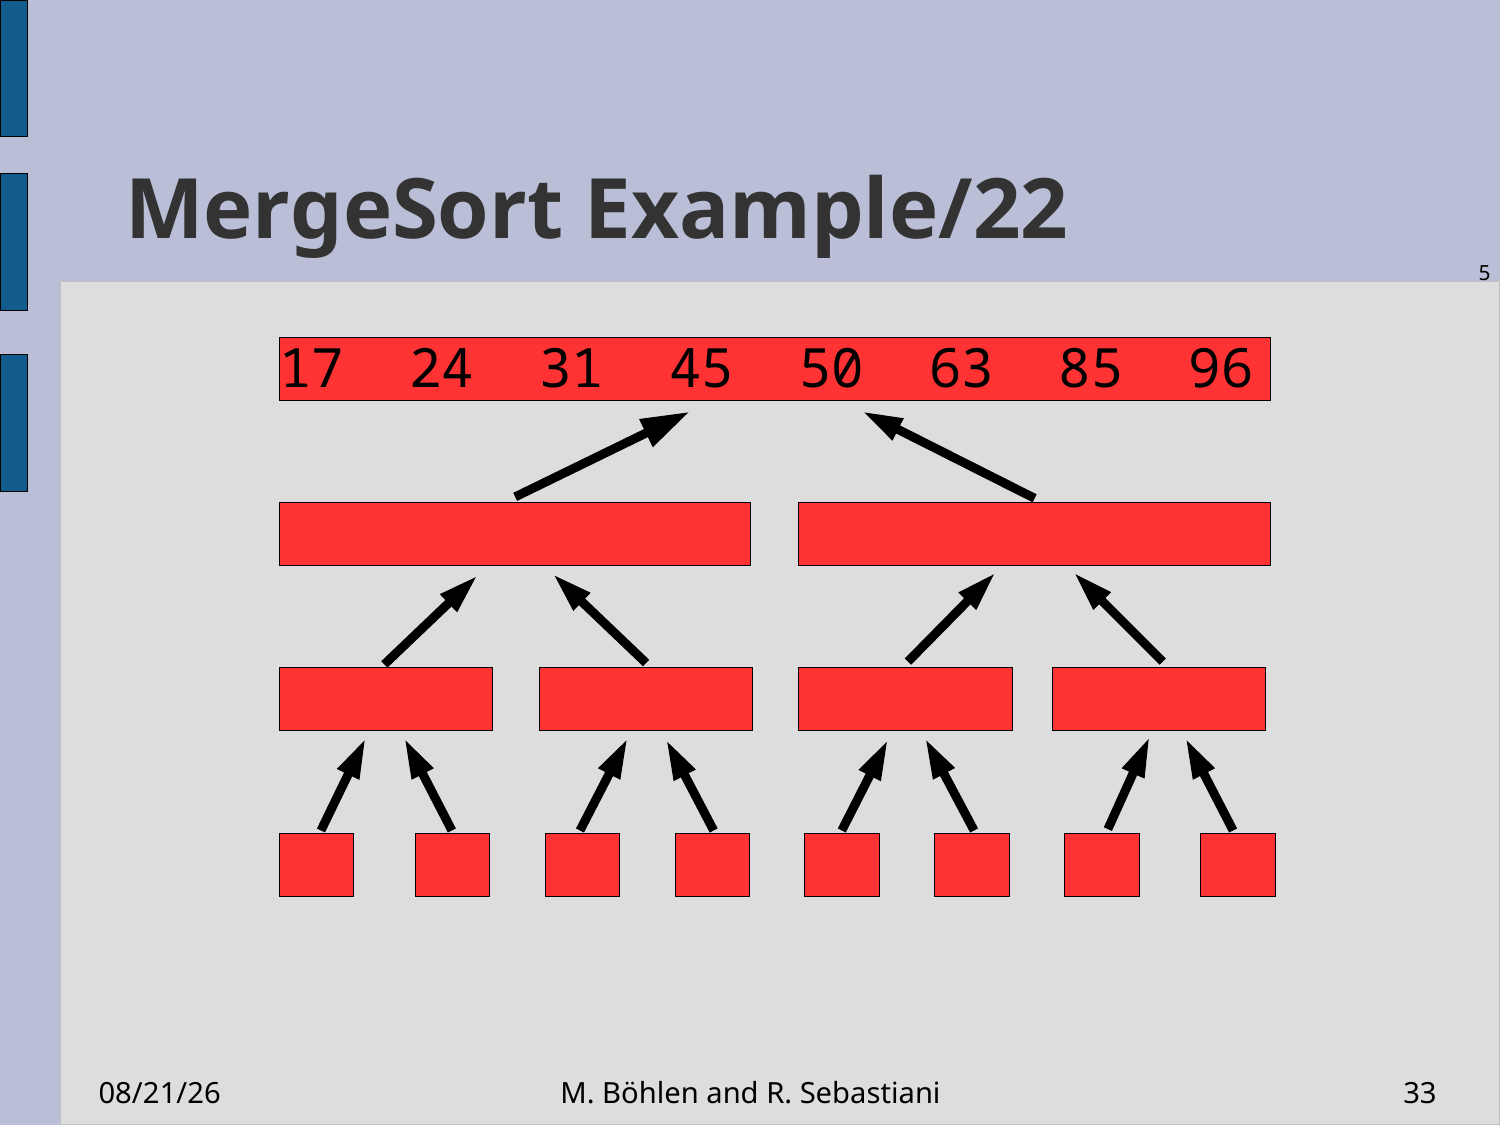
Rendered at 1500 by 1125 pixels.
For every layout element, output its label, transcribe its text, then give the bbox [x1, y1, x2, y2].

text_box [1064, 833, 1140, 897]
text_box [934, 833, 1010, 897]
text_box 17 24 31 45 50 63 85 96 [279, 337, 1271, 401]
title MergeSort Example/22 [110, 67, 1392, 271]
text_box [1052, 667, 1266, 731]
text_box [279, 667, 493, 731]
text_box [539, 667, 753, 731]
text_box [415, 833, 490, 897]
text_box [804, 833, 880, 897]
text_box [279, 502, 751, 566]
text_box [798, 502, 1271, 566]
text_box [545, 833, 620, 897]
text_box [279, 833, 354, 897]
text_box 5 [1478, 261, 1491, 287]
text_box [675, 833, 750, 897]
text_box [798, 667, 1013, 731]
text_box [1200, 833, 1276, 897]
